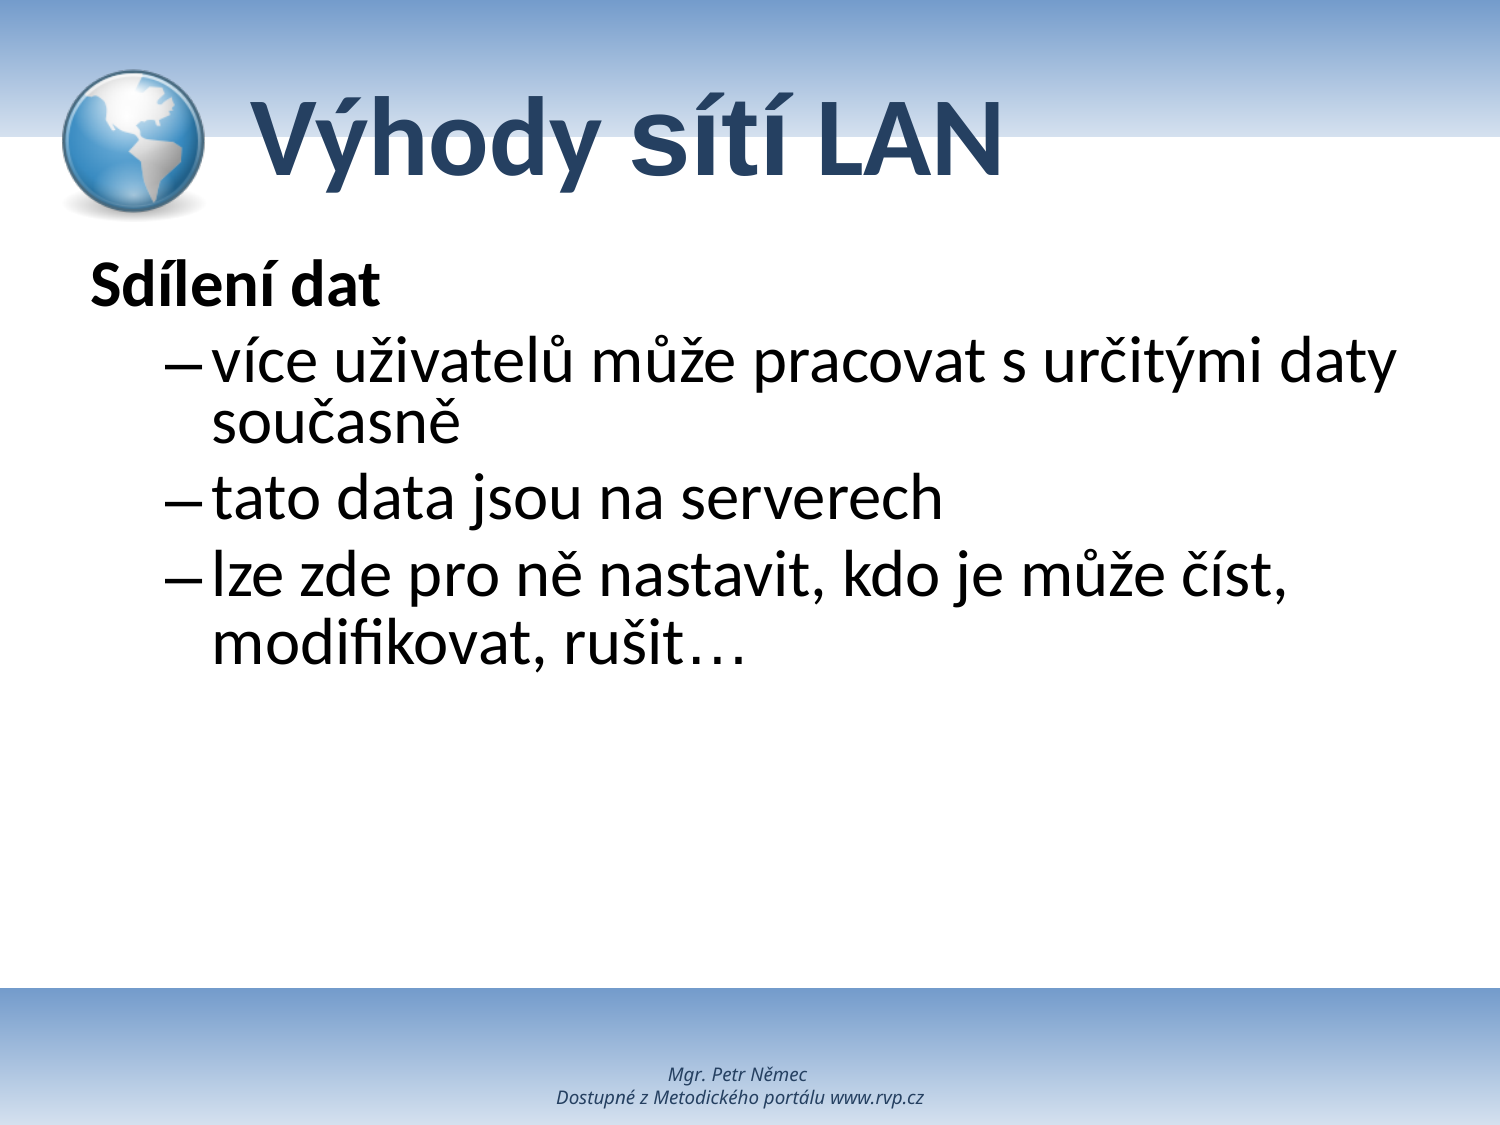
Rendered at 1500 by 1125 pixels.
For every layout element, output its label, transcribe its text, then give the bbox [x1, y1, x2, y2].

title Výhody sítí LAN [235, 45, 1456, 233]
list Sdílení dat více uživatelů může pracovat s určitými daty současně tato data jsou na serverech lze zde pro ně nastavit, kdo je může číst, modifikovat, rušit… [75, 250, 1426, 1019]
picture [56, 67, 211, 222]
